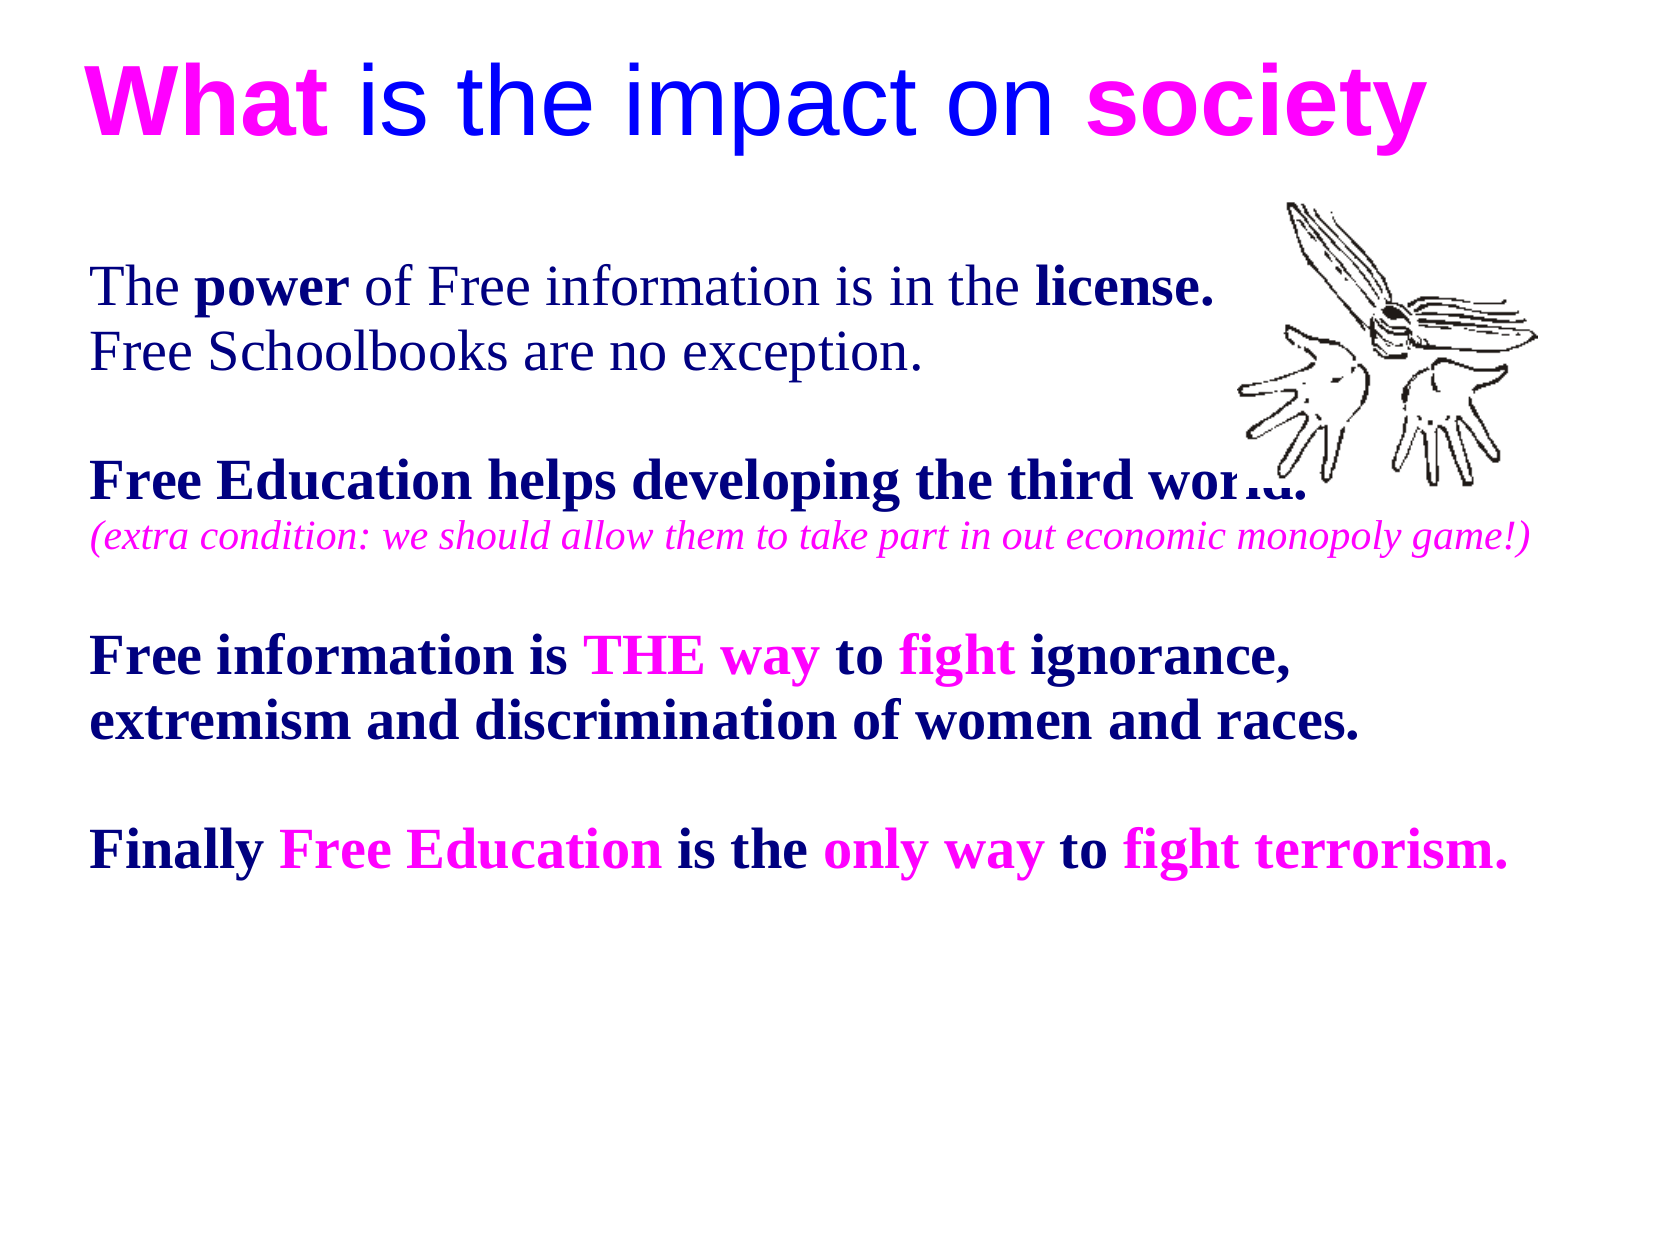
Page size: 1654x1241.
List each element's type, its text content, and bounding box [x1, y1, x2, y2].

picture [1237, 201, 1538, 488]
text_box What is the impact on society [70, 37, 1613, 301]
text_box The power of Free information is in the license. Free Schoolbooks are no exception. Free Education helps developing the third world. (extra condition: we should allow them to take part in out economic monopoly game!) Free information is THE way to fight ignorance, extremism and discrimination of women and races. Finally Free Education is the only way to fight terrorism. [75, 246, 1576, 974]
